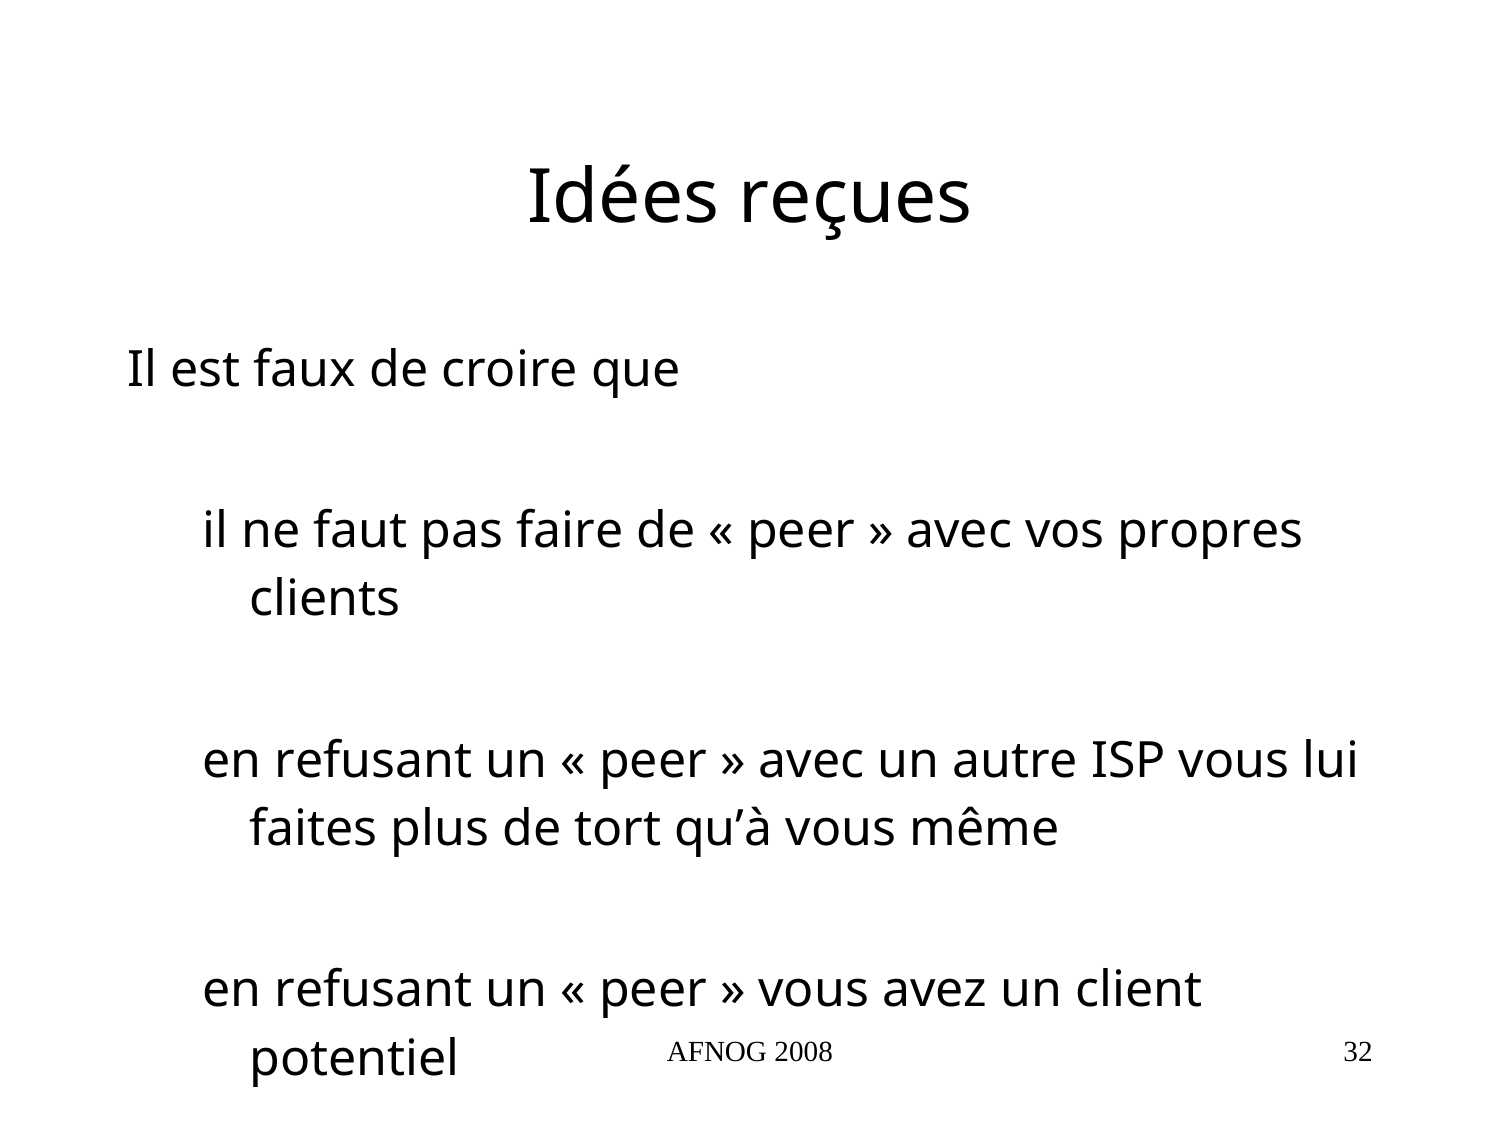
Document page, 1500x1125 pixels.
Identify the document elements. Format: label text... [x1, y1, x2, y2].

title Idées reçues [112, 99, 1388, 288]
text_box <number> [1074, 1025, 1388, 1101]
list Il est faux de croire que il ne faut pas faire de « peer » avec vos propres clients en refusant un « peer » avec un autre ISP vous lui faites plus de tort qu’à vous même en refusant un « peer » vous avez un client potentiel [112, 324, 1388, 1015]
text_box AFNOG 2008 [512, 1025, 988, 1101]
